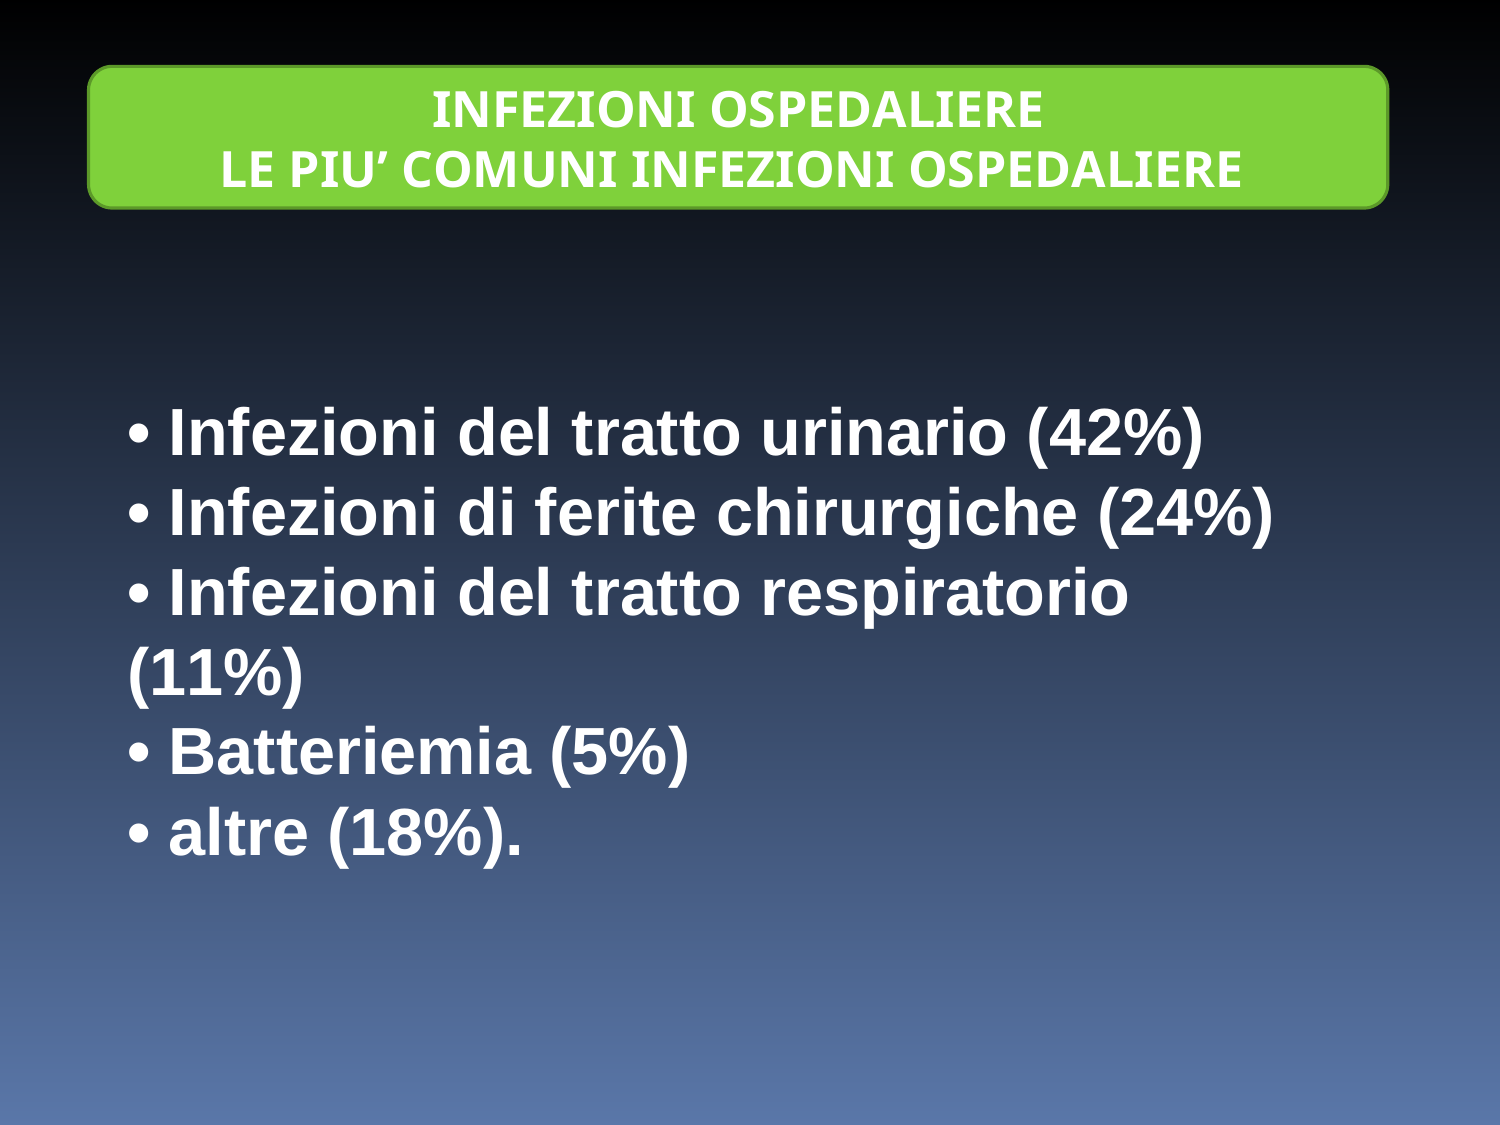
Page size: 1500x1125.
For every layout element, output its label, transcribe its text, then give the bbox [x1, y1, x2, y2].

text_box • Infezioni del tratto urinario (42%) • Infezioni di ferite chirurgiche (24%) • Infezioni del tratto respiratorio (11%) • Batteriemia (5%) • altre (18%). [112, 290, 1341, 877]
text_box INFEZIONI OSPEDALIERE LE PIU’ COMUNI INFEZIONI OSPEDALIERE [88, 66, 1388, 209]
